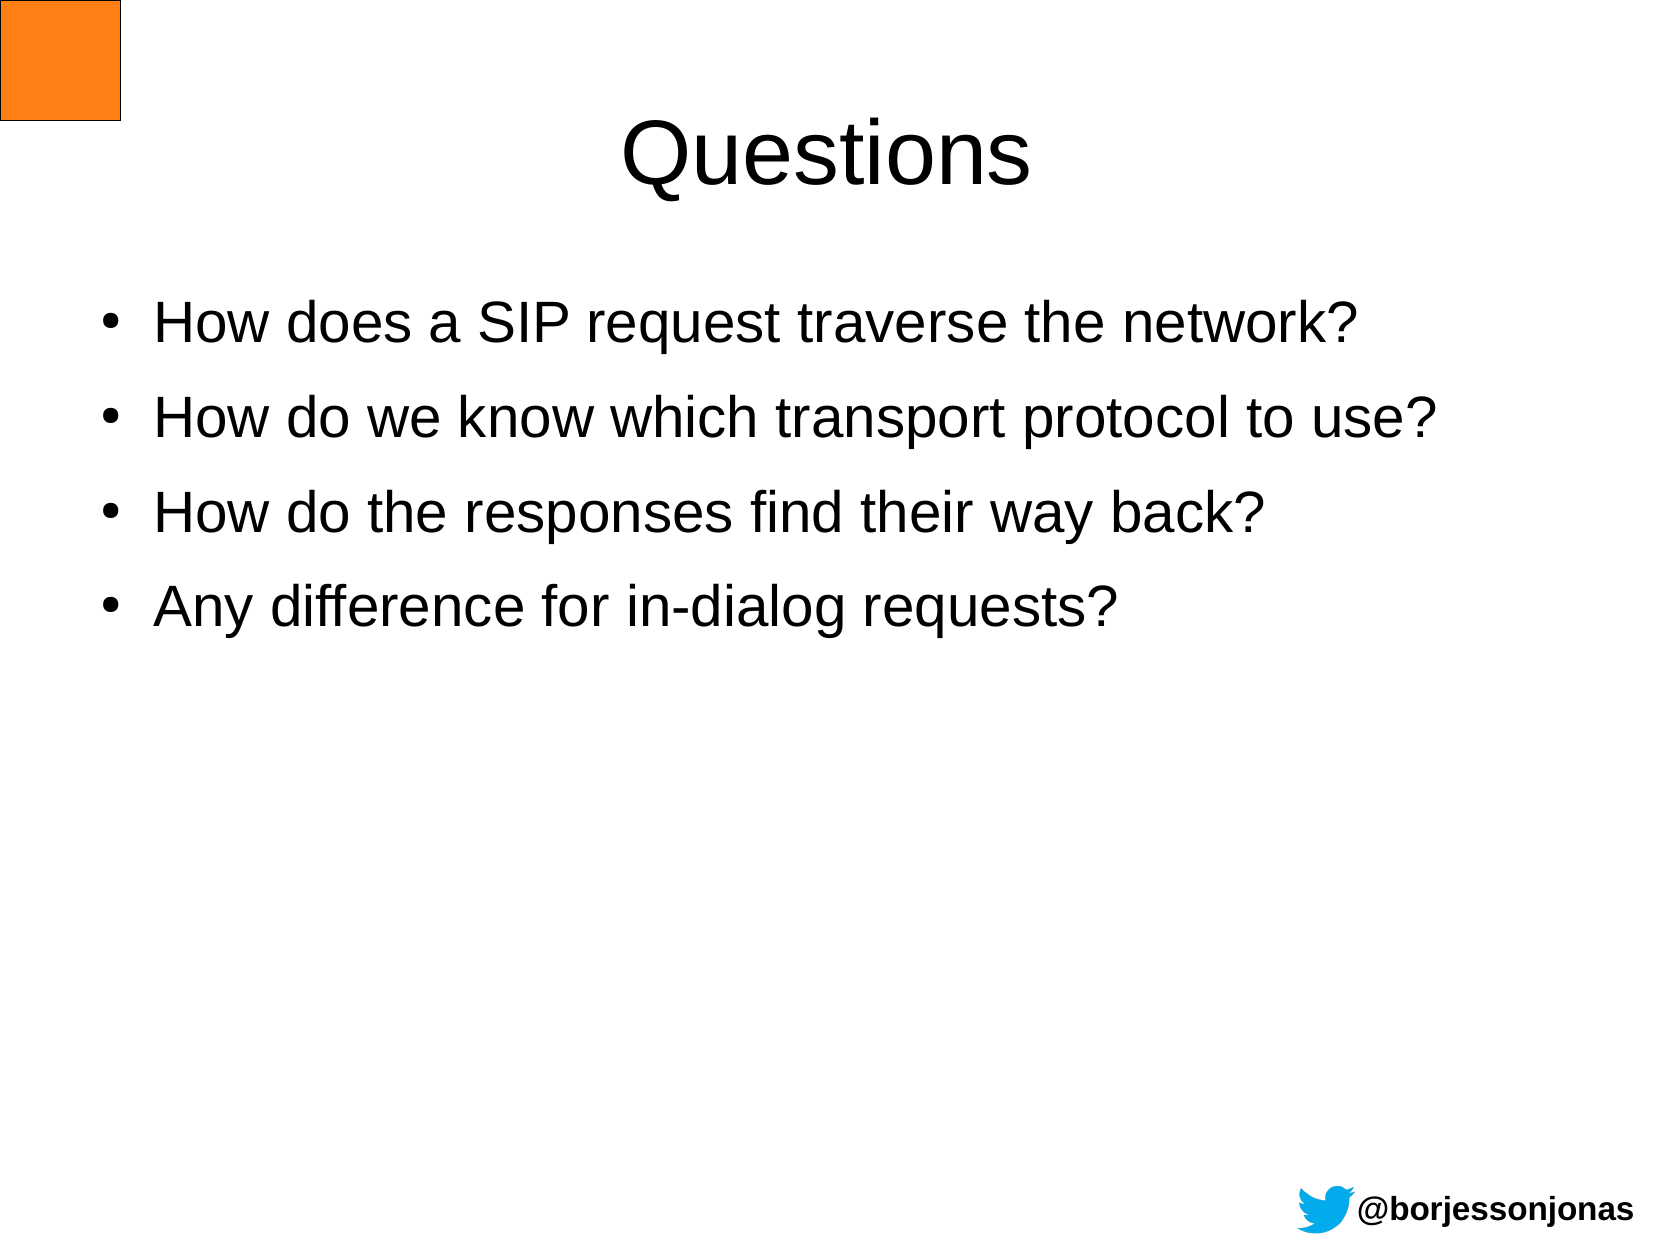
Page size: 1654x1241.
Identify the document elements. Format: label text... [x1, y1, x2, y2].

picture [1277, 1160, 1375, 1241]
title Questions [82, 49, 1571, 257]
list How does a SIP request traverse the network? How do we know which transport protocol to use? How do the responses find their way back? Any difference for in-dialog requests? [82, 290, 1571, 1109]
